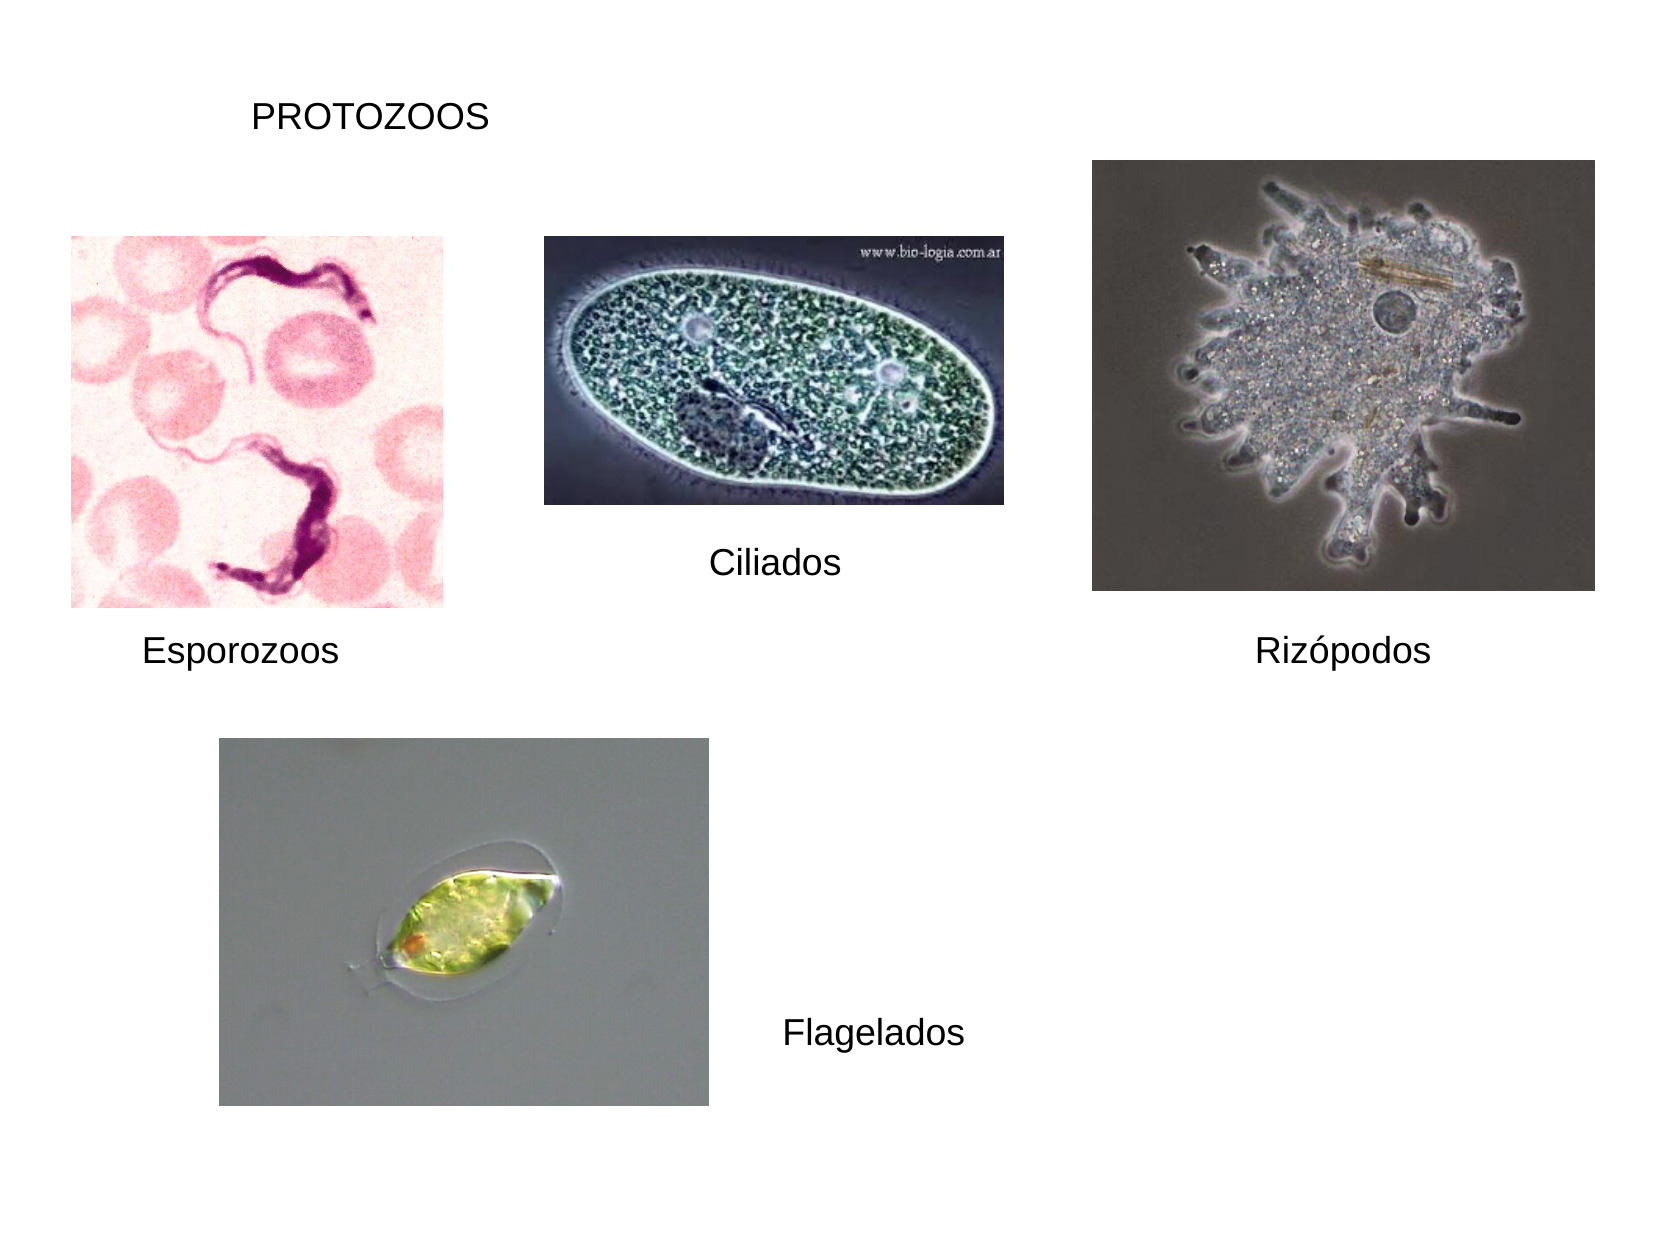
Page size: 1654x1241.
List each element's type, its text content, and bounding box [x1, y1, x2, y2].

text_box Rizópodos [1240, 622, 1447, 680]
text_box Esporozoos [127, 622, 355, 680]
picture [219, 738, 709, 1106]
picture [544, 236, 1004, 505]
picture [71, 236, 443, 608]
picture [1092, 160, 1595, 591]
text_box Ciliados [693, 533, 857, 1241]
text_box PROTOZOOS [236, 88, 506, 146]
text_box Flagelados [767, 1003, 981, 1241]
